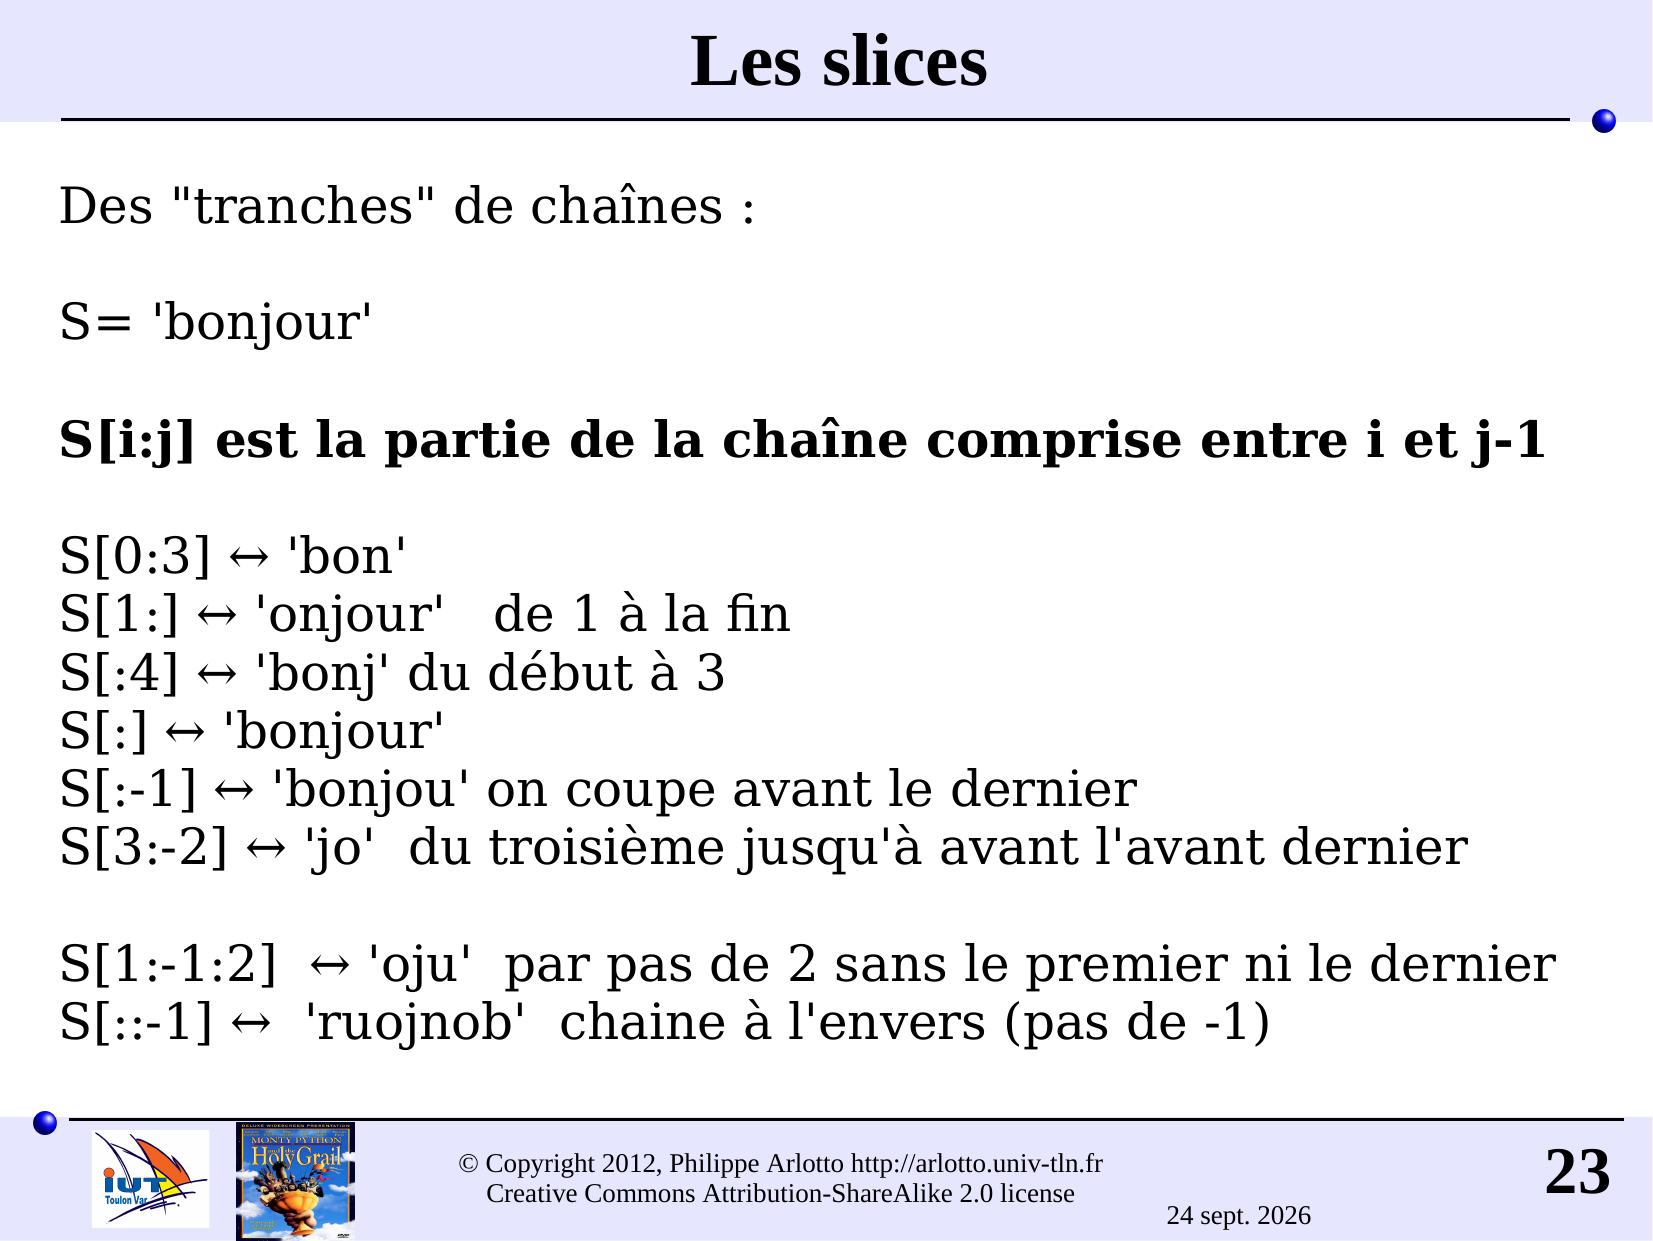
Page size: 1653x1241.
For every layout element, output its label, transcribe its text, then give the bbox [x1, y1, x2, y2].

title Les slices [95, 14, 1585, 107]
picture [236, 1122, 355, 1241]
text_box Des "tranches" de chaînes : S= 'bonjour' S[i:j] est la partie de la chaîne comprise entre i et j-1 S[0:3] ↔ 'bon' S[1:] ↔ 'onjour' de 1 à la fin S[:4] ↔ 'bonj' du début à 3 S[:] ↔ 'bonjour' S[:-1] ↔ 'bonjou' on coupe avant le dernier S[3:-2] ↔ 'jo' du troisième jusqu'à avant l'avant dernier S[1:-1:2] ↔ 'oju' par pas de 2 sans le premier ni le dernier S[::-1] ↔ 'ruojnob' chaine à l'envers (pas de -1) [59, 177, 1559, 1056]
